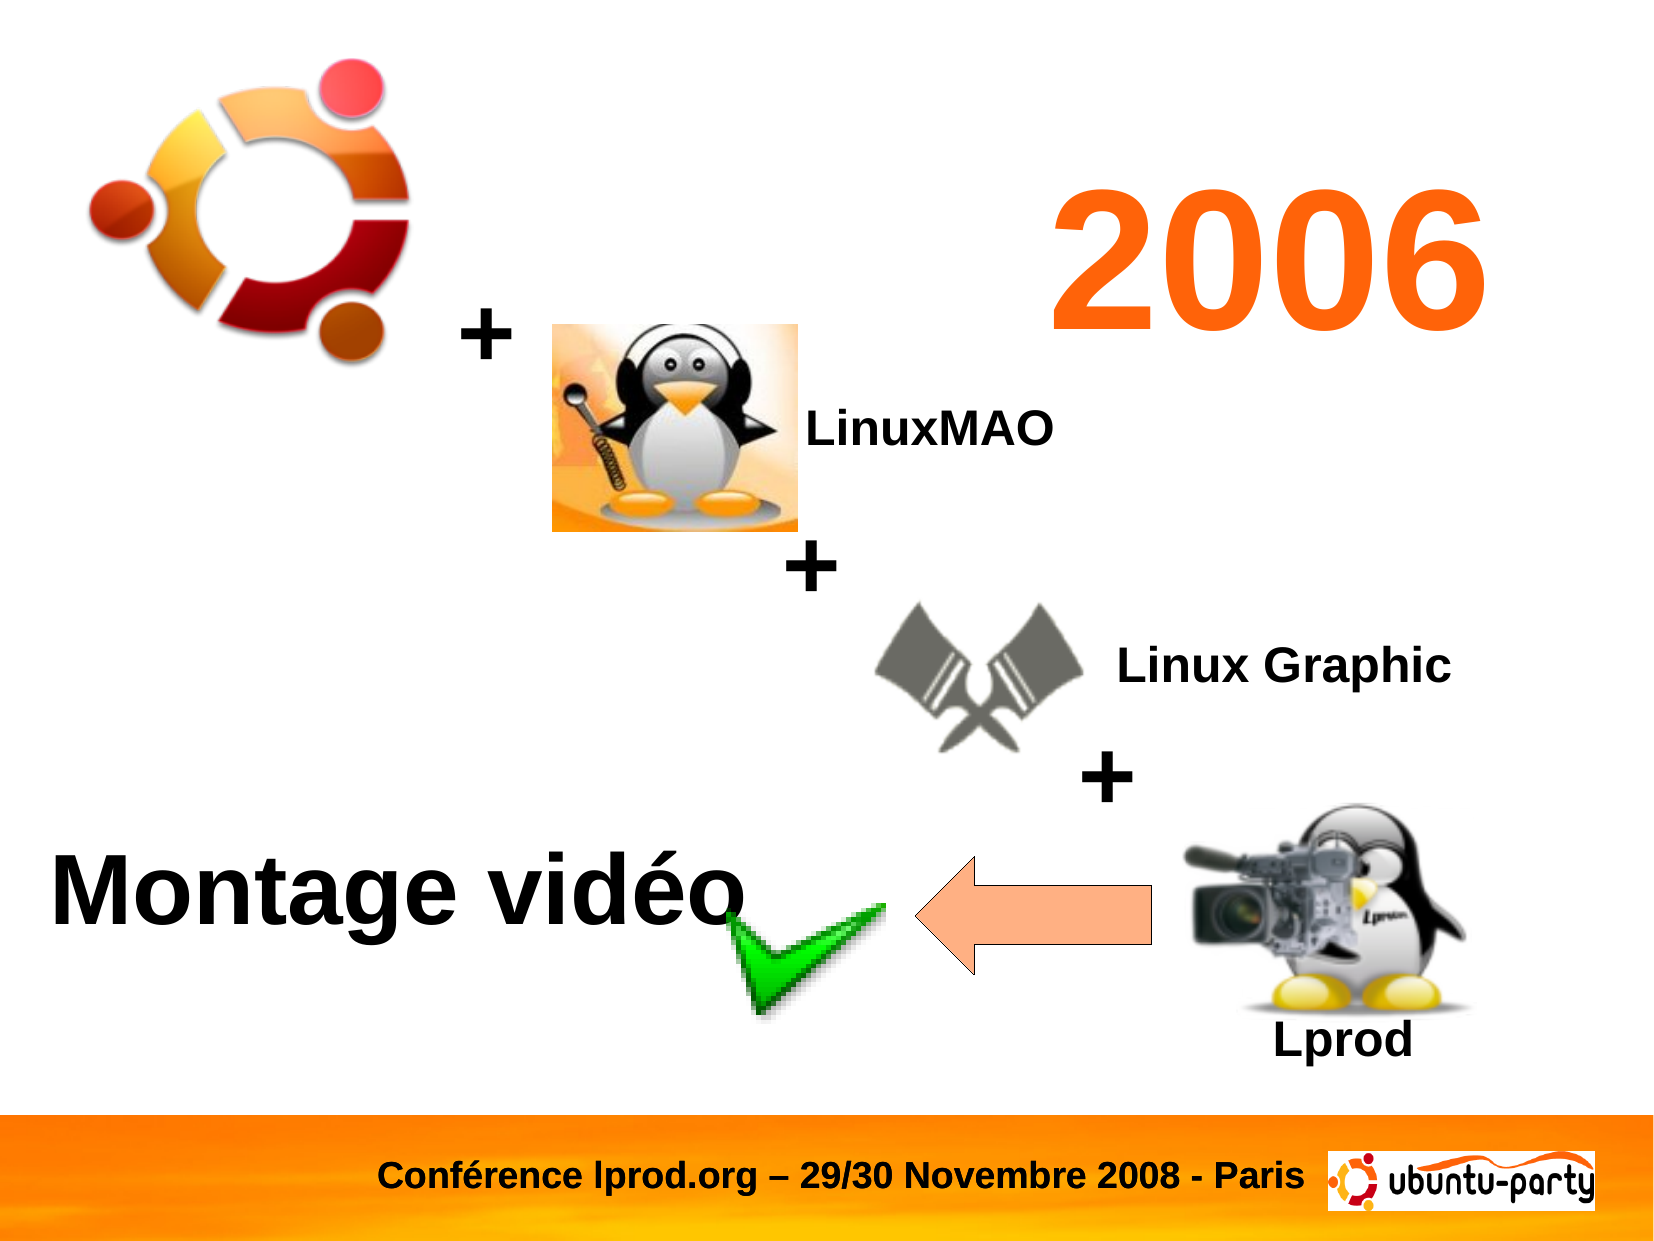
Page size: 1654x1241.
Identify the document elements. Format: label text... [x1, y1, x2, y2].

text_box + [1033, 712, 1182, 857]
picture [1181, 797, 1477, 1003]
picture [85, 58, 414, 370]
text_box [915, 856, 1152, 975]
text_box Conférence lprod.org – 29/30 Novembre 2008 - Paris [295, 1147, 1388, 1211]
text_box LinuxMAO [738, 393, 1123, 473]
picture [856, 560, 1093, 798]
text_box + [413, 269, 562, 414]
picture [552, 324, 798, 532]
text_box Linux Graphic [1092, 629, 1477, 709]
picture [0, 1115, 1654, 1241]
picture [726, 885, 886, 1034]
text_box Montage vidéo [0, 826, 798, 971]
text_box + [738, 501, 886, 646]
text_box 2006 [944, 141, 1595, 414]
text_box Lprod [1151, 1003, 1536, 1084]
